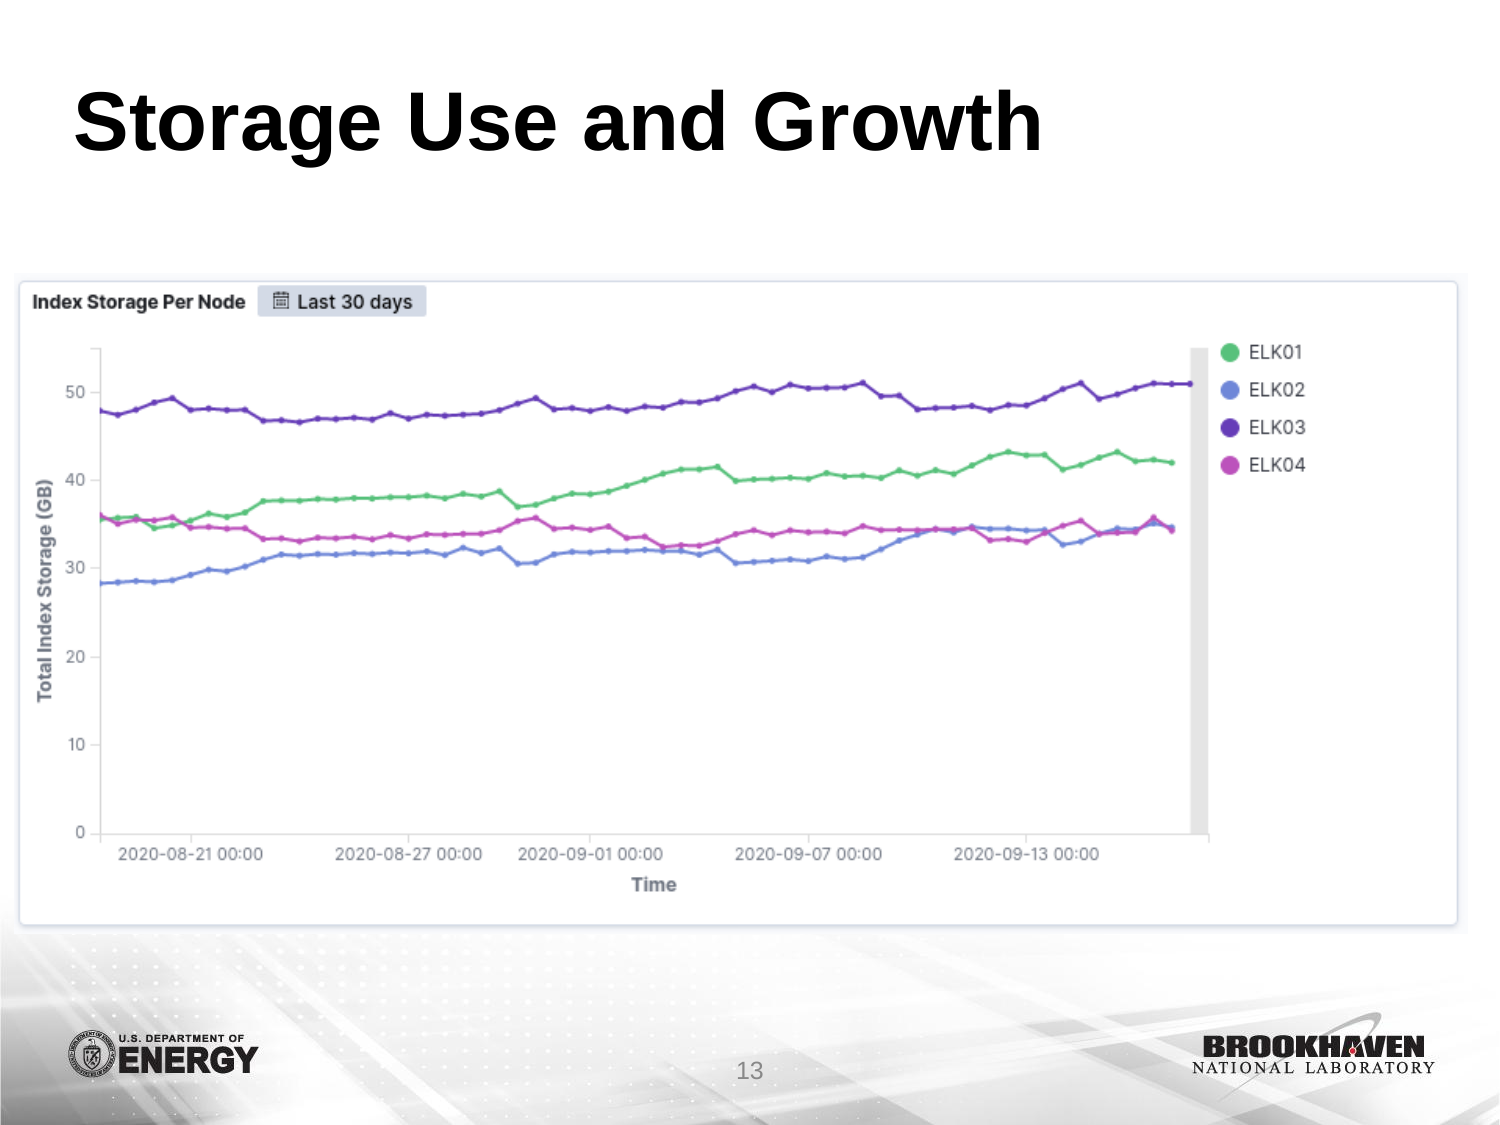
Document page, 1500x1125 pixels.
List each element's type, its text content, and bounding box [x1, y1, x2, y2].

slide_number <number> [581, 1039, 919, 1100]
picture [0, 0, 1500, 1125]
title Storage Use and Growth [58, 59, 1425, 180]
